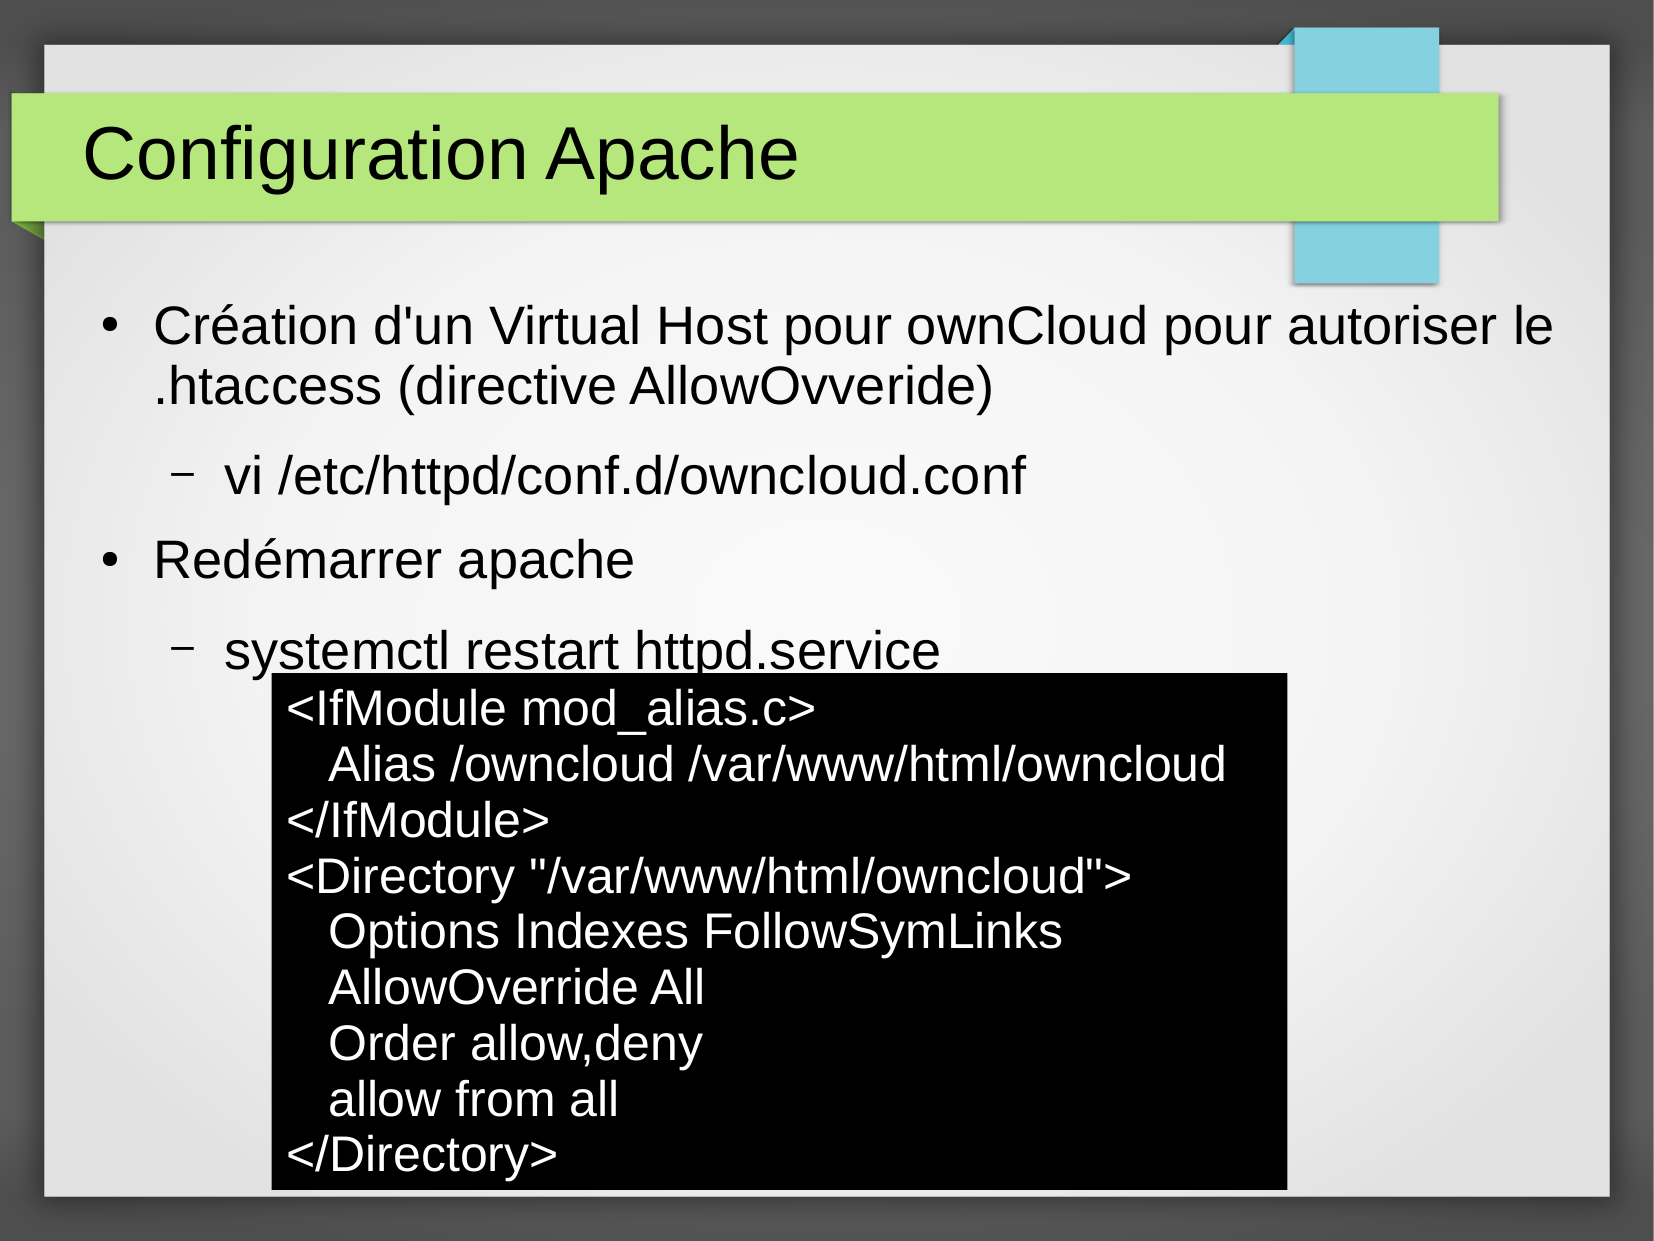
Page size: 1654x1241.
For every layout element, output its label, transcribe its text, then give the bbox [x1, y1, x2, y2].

list Création d'un Virtual Host pour ownCloud pour autoriser le .htaccess (directive AllowOvveride) vi /etc/httpd/conf.d/owncloud.conf Redémarrer apache systemctl restart httpd.service [82, 295, 1571, 1015]
picture [0, 0, 1654, 1241]
title Configuration Apache [82, 94, 1264, 213]
text_box <IfModule mod_alias.c> Alias /owncloud /var/www/html/owncloud </IfModule> <Directory "/var/www/html/owncloud"> Options Indexes FollowSymLinks AllowOverride All Order allow,deny allow from all </Directory> [271, 673, 1288, 1190]
